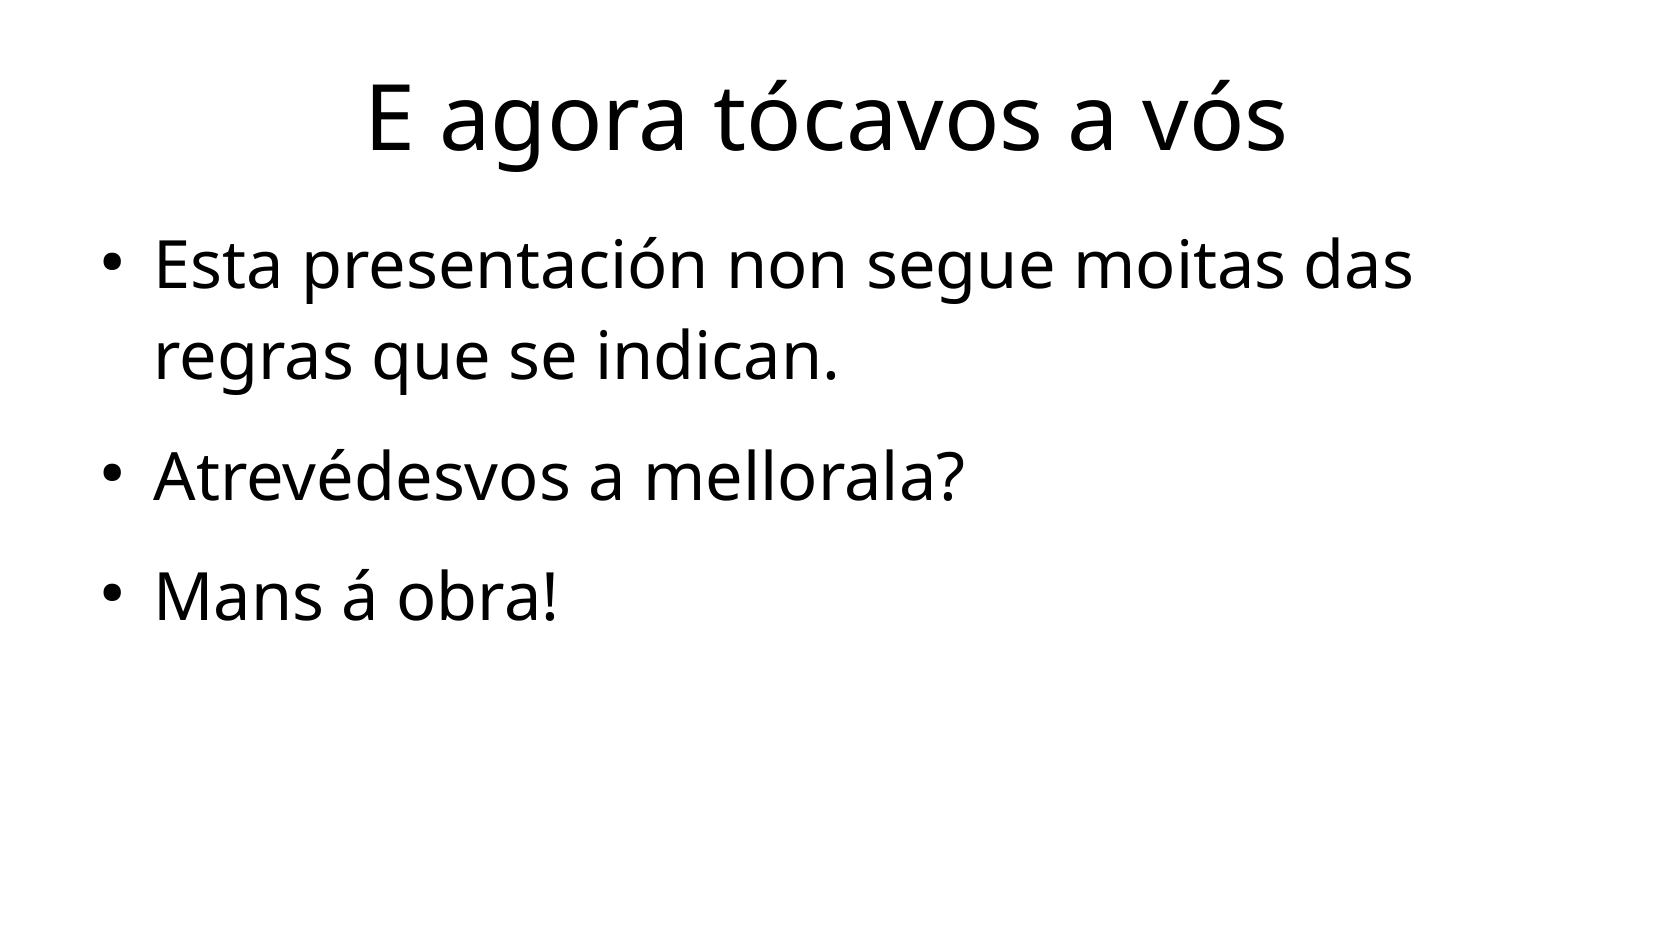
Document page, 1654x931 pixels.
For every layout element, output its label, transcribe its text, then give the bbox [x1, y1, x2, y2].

list Esta presentación non segue moitas das regras que se indican. Atrevédesvos a mellorala? Mans á obra! [82, 217, 1571, 758]
title E agora tócavos a vós [82, 37, 1571, 193]
